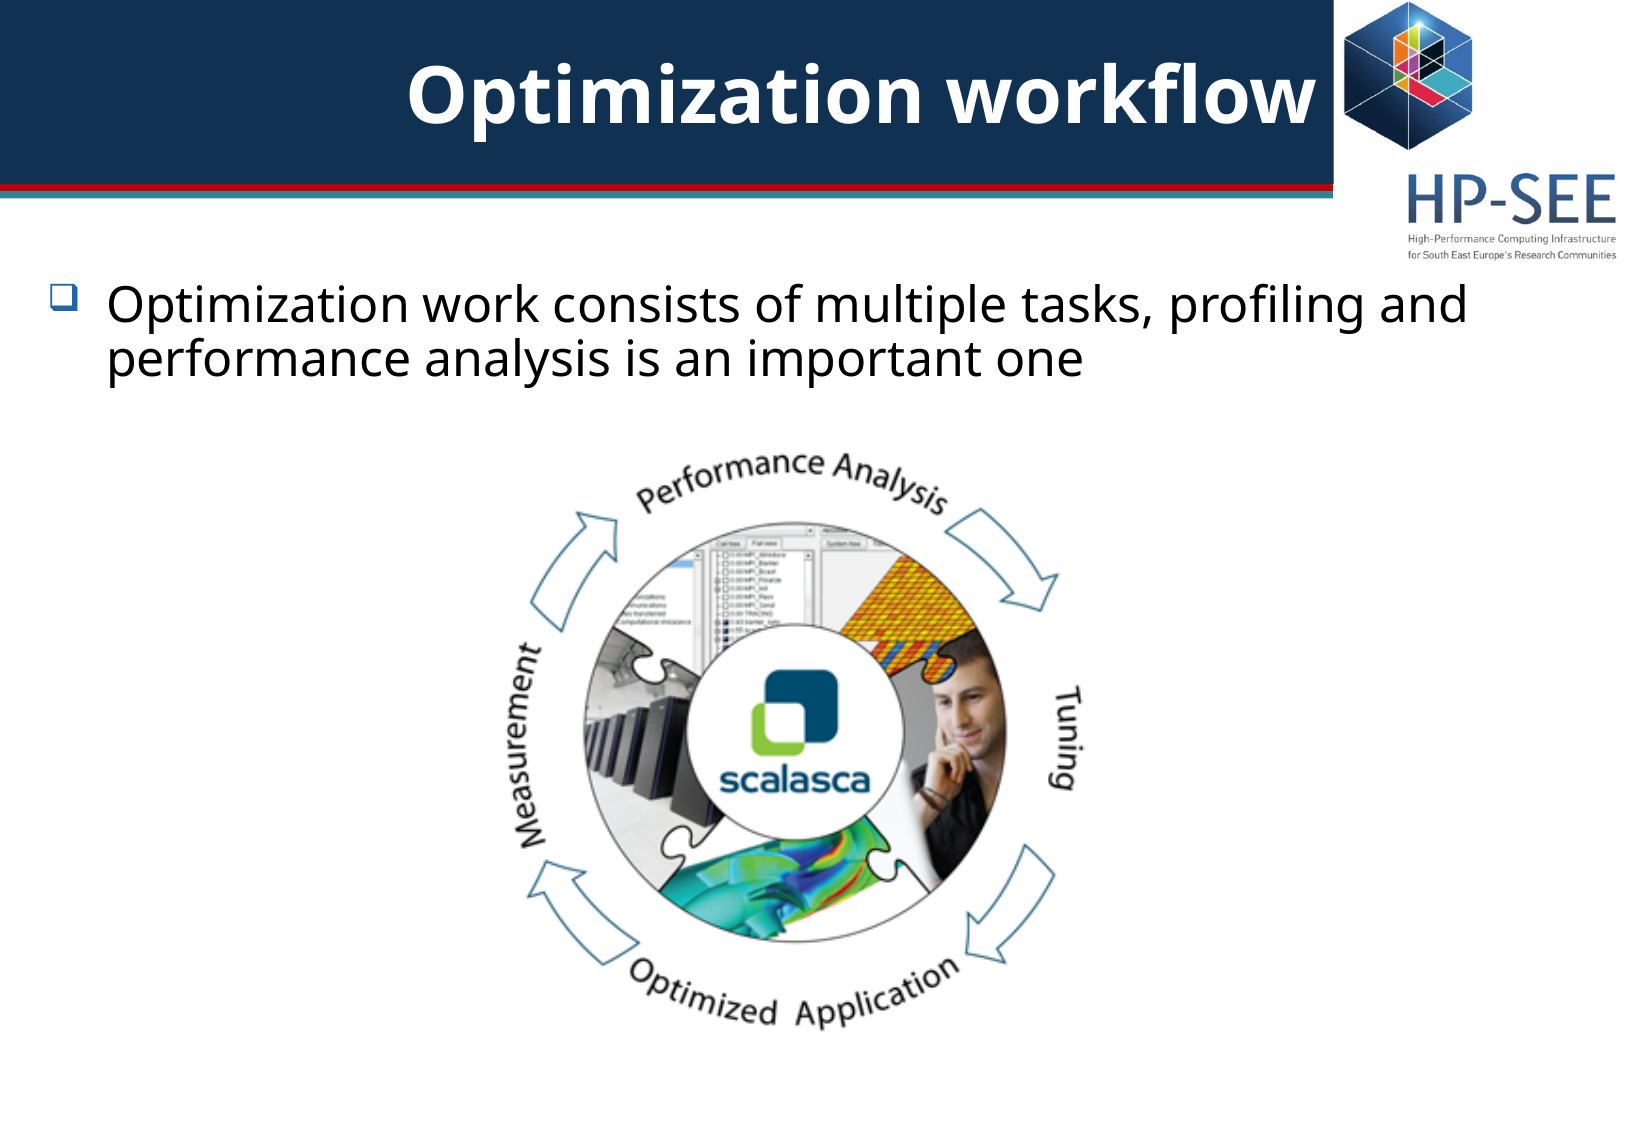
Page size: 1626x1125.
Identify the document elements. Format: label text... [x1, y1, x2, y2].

picture [1333, 0, 1625, 263]
title Optimization workflow [0, 0, 1334, 184]
list Optimization work consists of multiple tasks, profiling and performance analysis is an important one [31, 271, 1593, 1079]
picture [495, 439, 1096, 1036]
